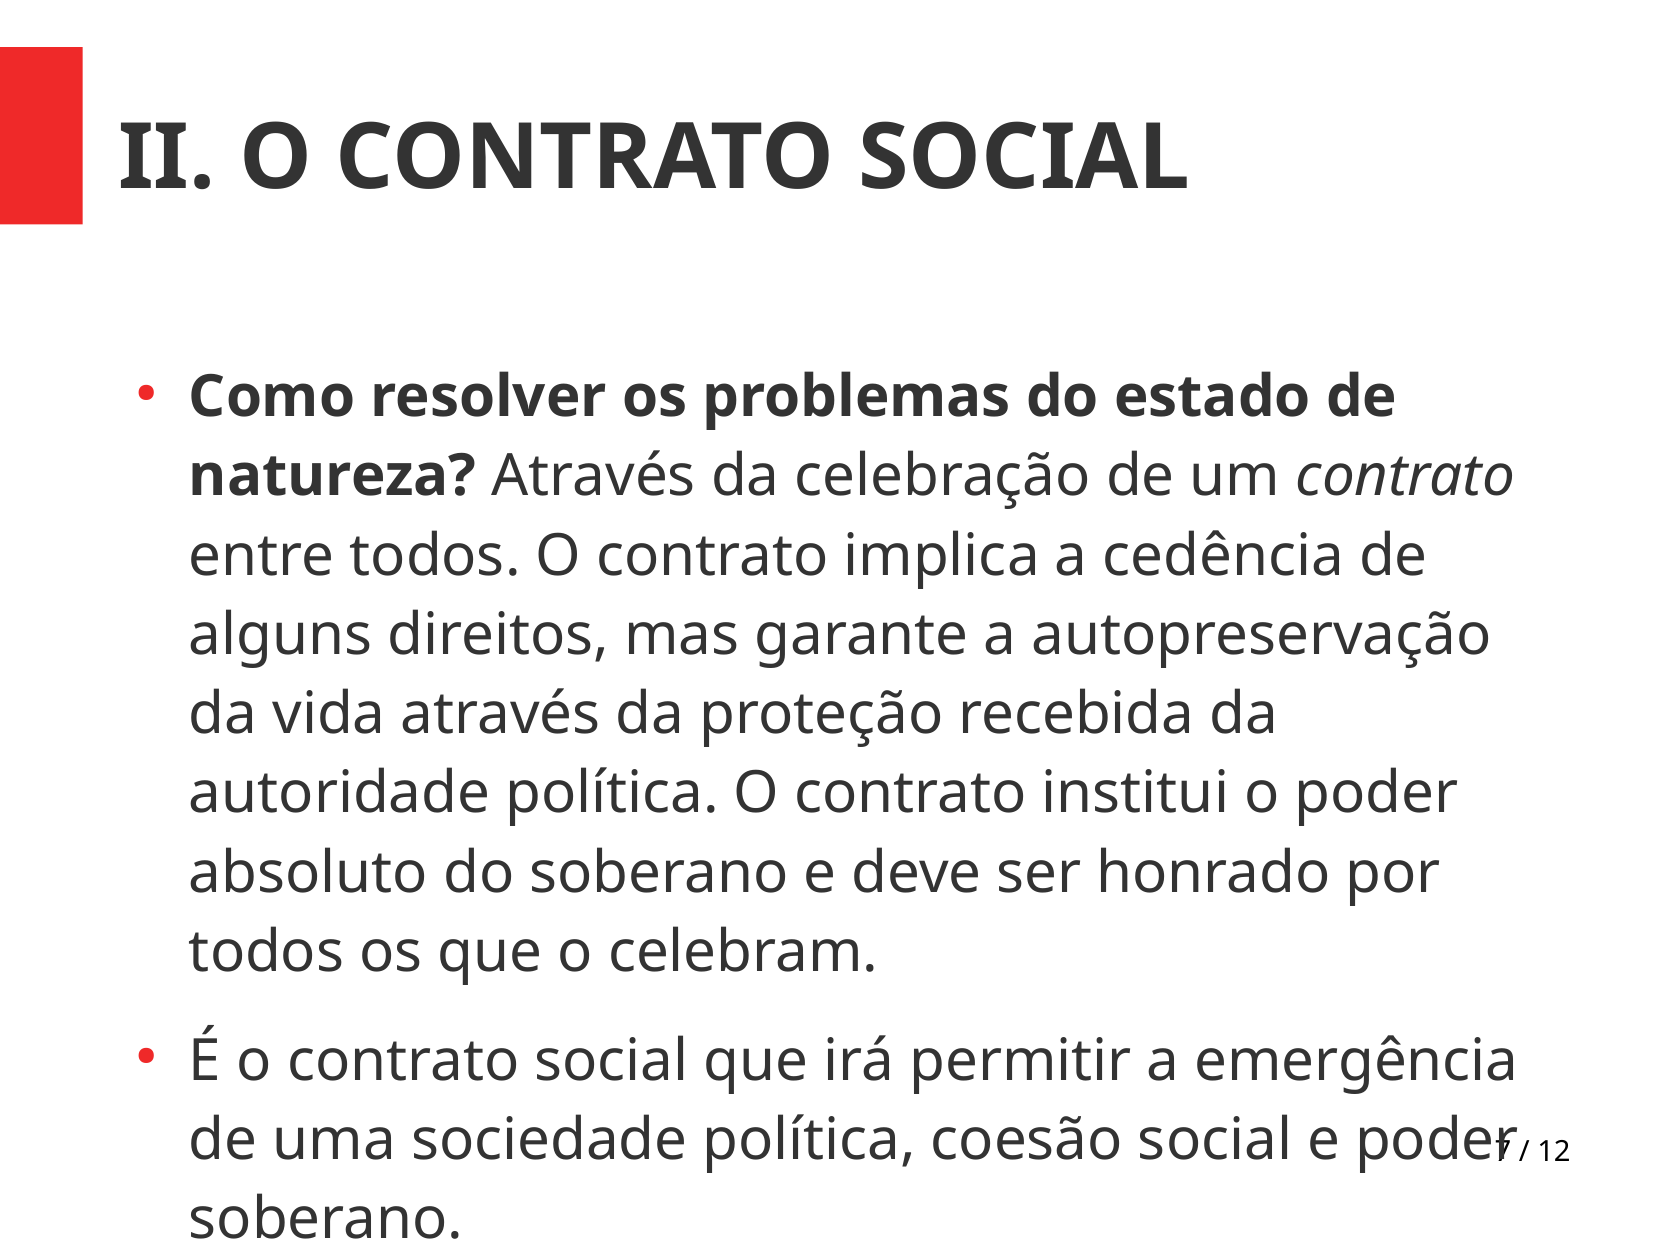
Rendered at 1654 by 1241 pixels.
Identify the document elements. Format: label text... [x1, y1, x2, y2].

list Como resolver os problemas do estado de natureza? Através da celebração de um contrato entre todos. O contrato implica a cedência de alguns direitos, mas garante a autopreservação da vida através da proteção recebida da autoridade política. O contrato institui o poder absoluto do soberano e deve ser honrado por todos os que o celebram. É o contrato social que irá permitir a emergência de uma sociedade política, coesão social e poder soberano. [118, 354, 1536, 1074]
title II. O CONTRATO SOCIAL [118, 49, 1571, 257]
